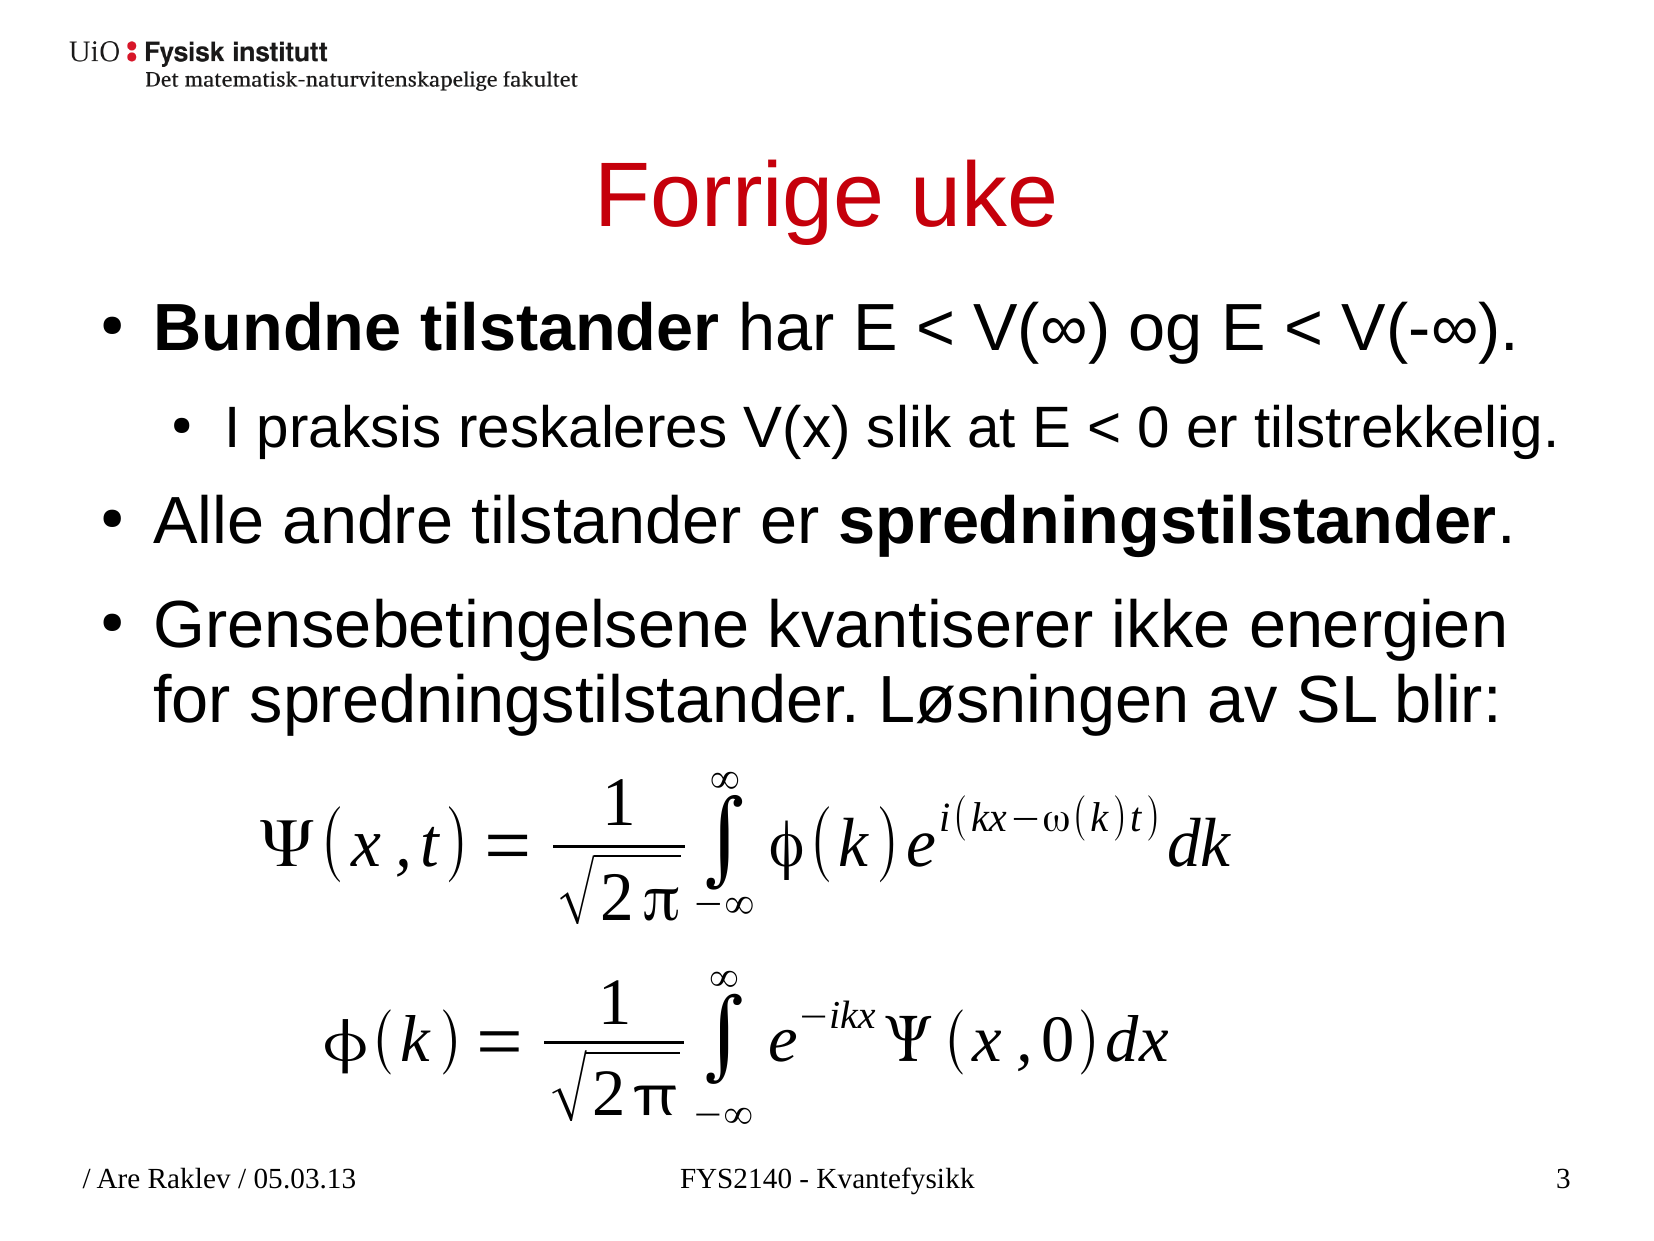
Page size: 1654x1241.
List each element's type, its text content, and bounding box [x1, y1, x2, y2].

picture [68, 37, 581, 93]
title Forrige uke [82, 90, 1571, 290]
chart [315, 964, 1175, 1136]
chart [250, 763, 1244, 935]
list Bundne tilstander har E < V(∞) og E < V(-∞). I praksis reskaleres V(x) slik at E < 0 er tilstrekkelig. Alle andre tilstander er spredningstilstander. Grensebetingelsene kvantiserer ikke energien for spredningstilstander. Løsningen av SL blir: [82, 290, 1576, 1094]
